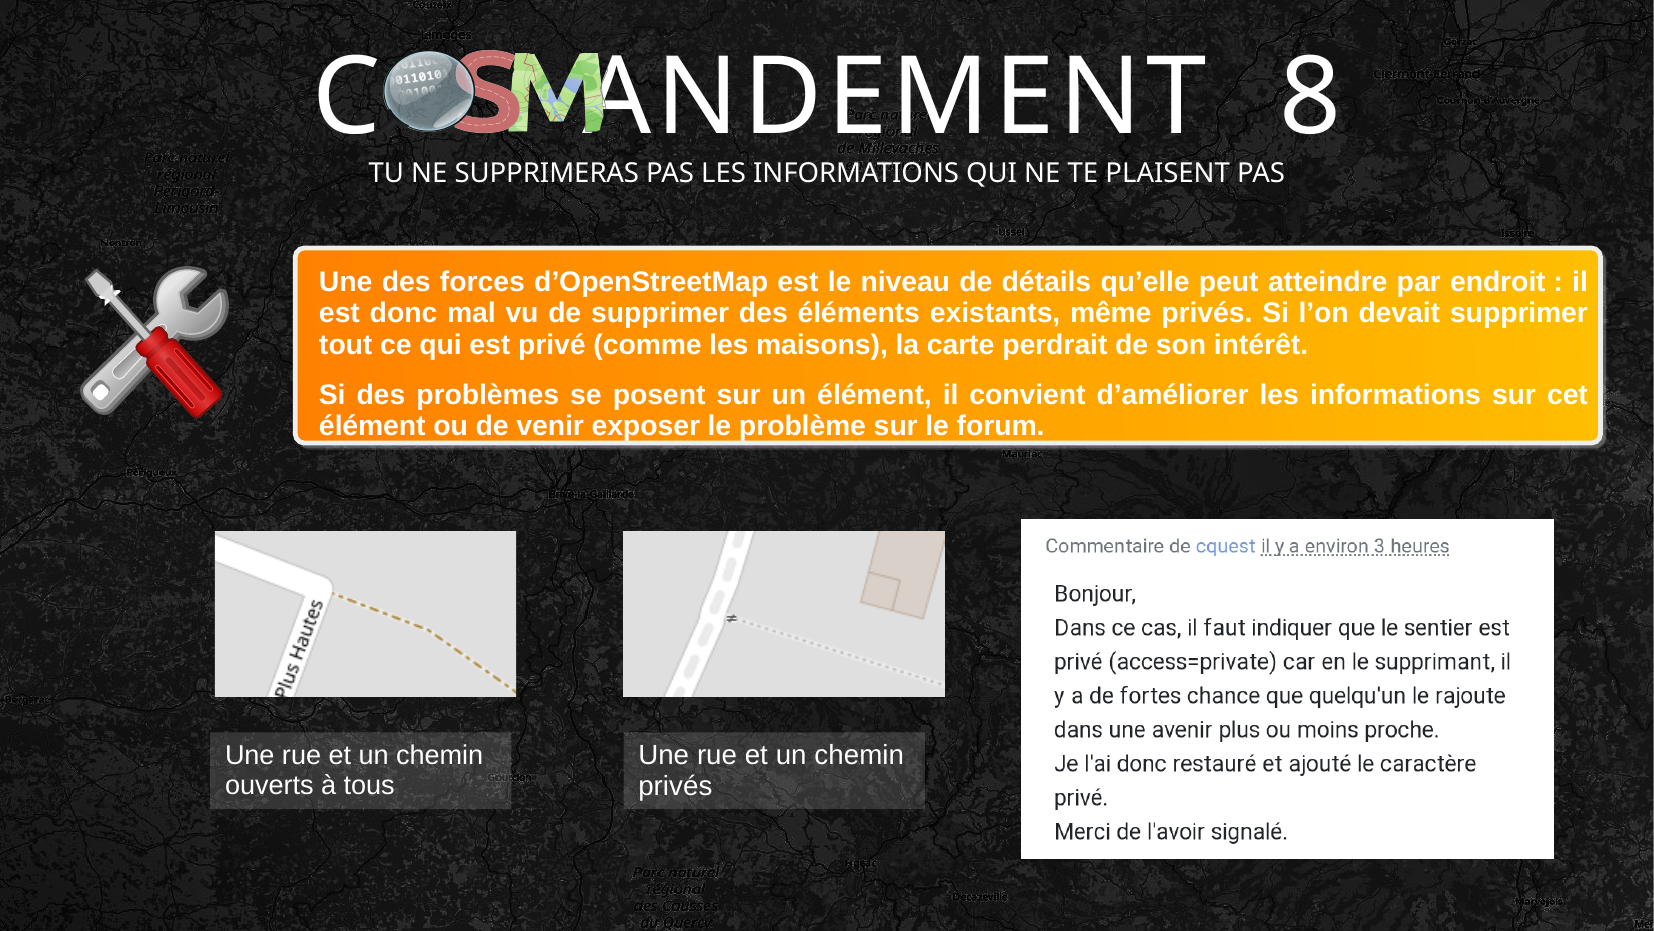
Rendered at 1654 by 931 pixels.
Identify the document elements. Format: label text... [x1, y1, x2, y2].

list Une des forces d’OpenStreetMap est le niveau de détails qu’elle peut atteindre par endroit : il est donc mal vu de supprimer des éléments existants, même privés. Si l’on devait supprimer tout ce qui est privé (comme les maisons), la carte perdrait de son intérêt. Si des problèmes se posent sur un élément, il convient d’améliorer les informations sur cet élément ou de venir exposer le problème sur le forum. [318, 265, 1589, 443]
title C ANDEMENT 8 [301, 13, 1353, 169]
text_box TU NE SUPPRIMERAS PAS LES INFORMATIONS QUI NE TE PLAISENT PAS [330, 169, 1323, 208]
text_box Une rue et un chemin privés [623, 732, 925, 810]
text_box Une rue et un chemin ouverts à tous [210, 732, 512, 810]
picture [0, 0, 1654, 931]
text_box [295, 248, 1601, 443]
